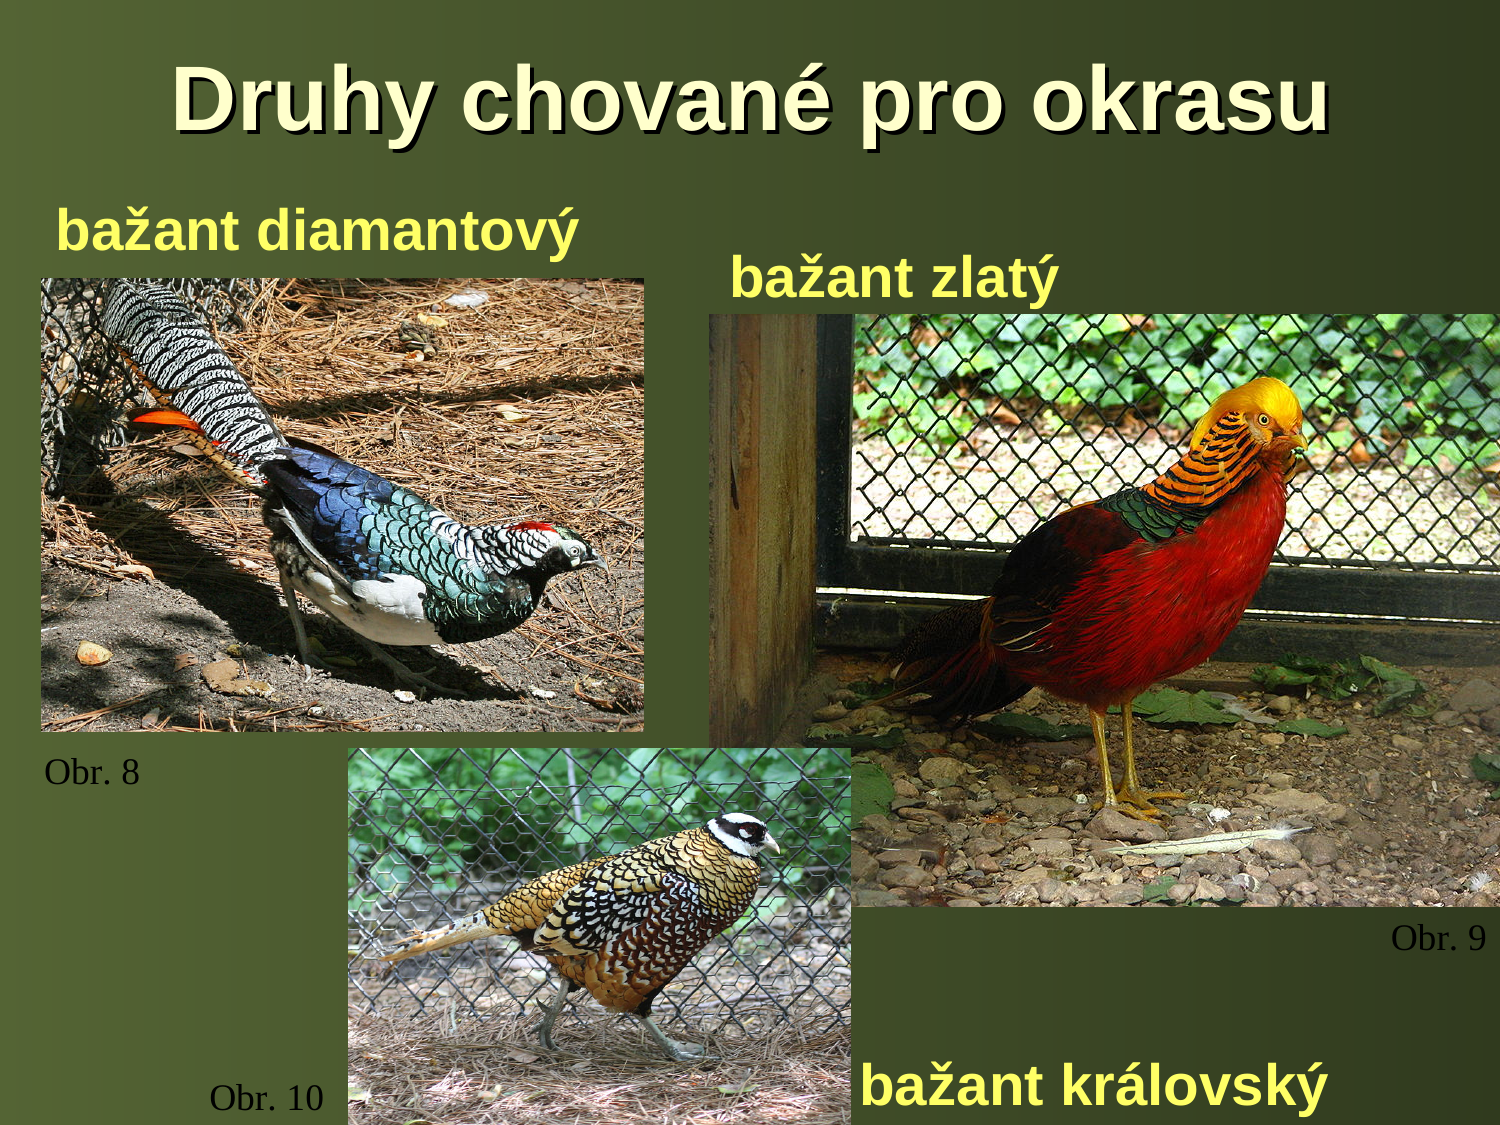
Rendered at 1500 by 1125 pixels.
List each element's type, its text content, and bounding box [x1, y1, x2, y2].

text_box Obr. 8 [29, 739, 184, 801]
text_box bažant zlatý [714, 231, 1199, 318]
text_box Obr. 9 [1375, 904, 1500, 966]
picture [348, 314, 1500, 1125]
picture [41, 278, 644, 732]
text_box Obr. 10 [194, 1064, 372, 1125]
text_box bažant královský [844, 1039, 1424, 1125]
title Druhy chované pro okrasu [76, 0, 1427, 188]
text_box bažant diamantový [41, 184, 644, 271]
